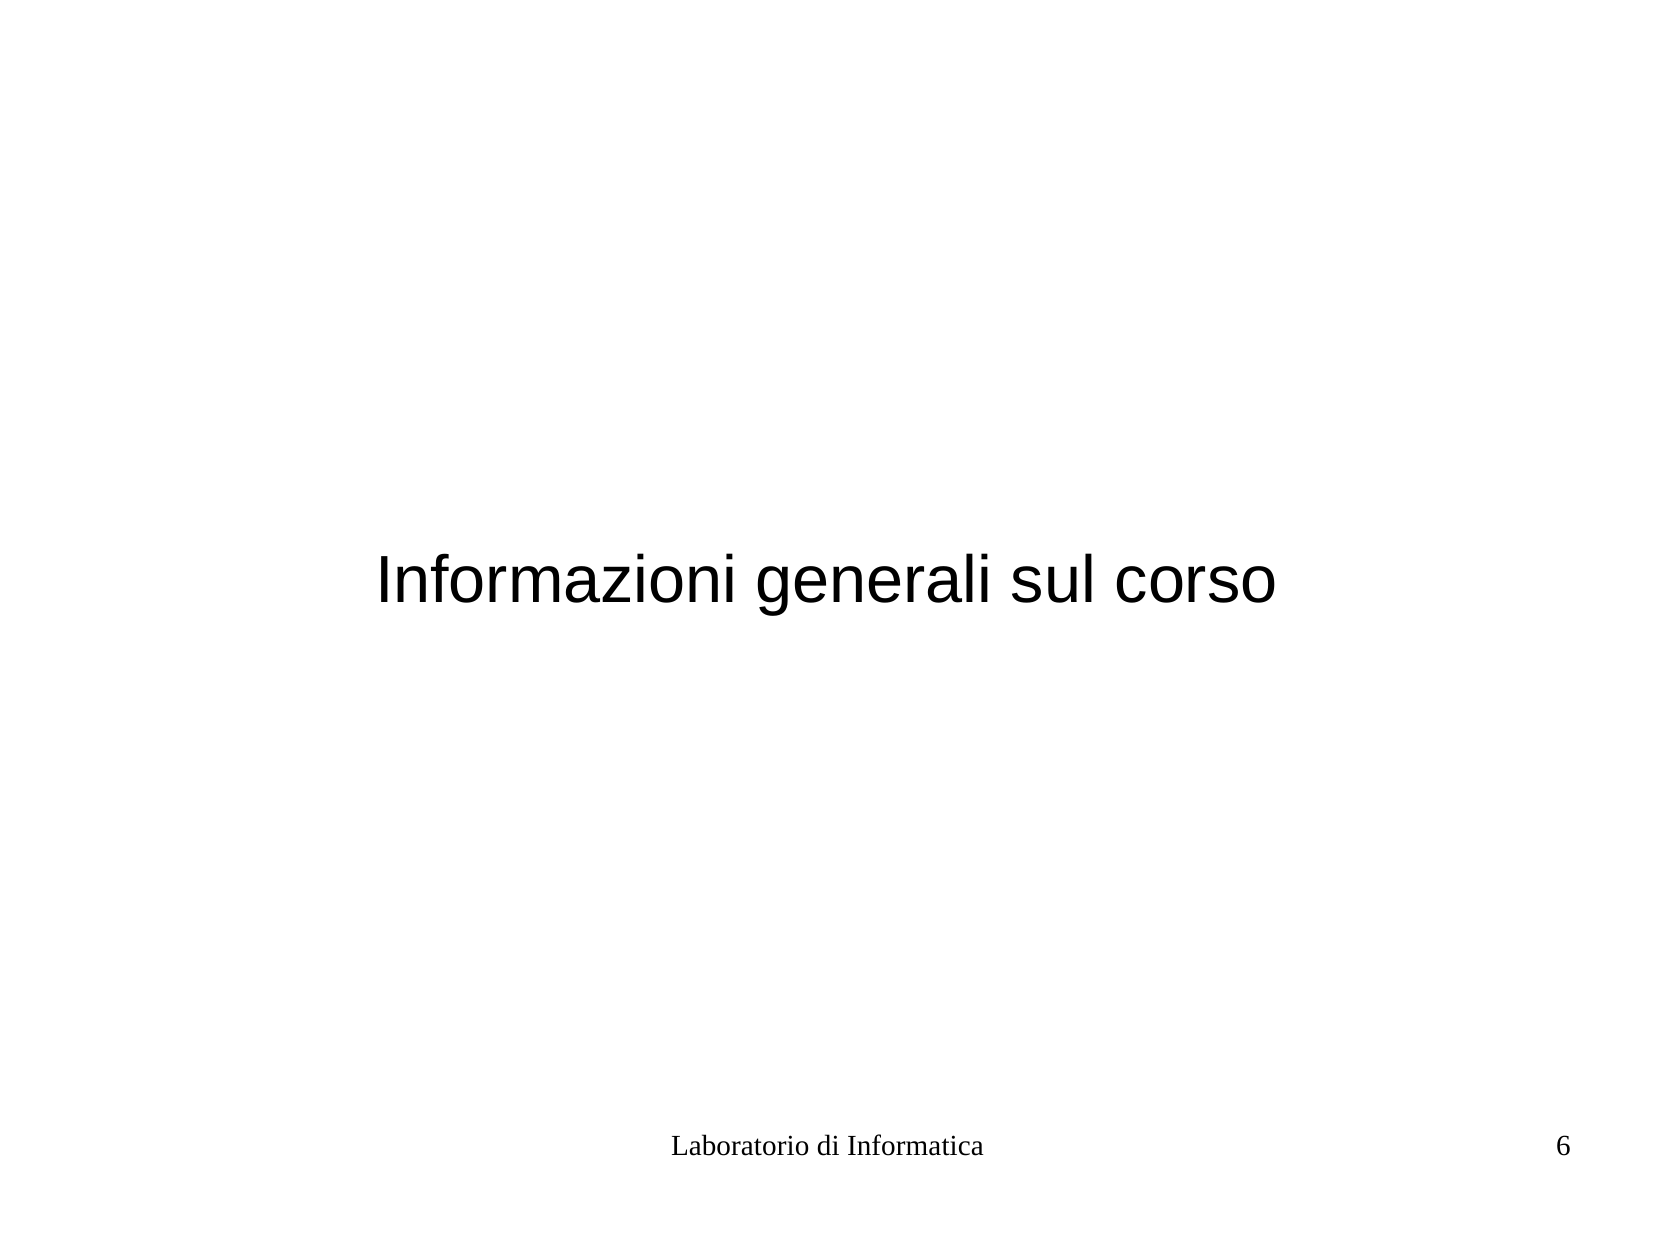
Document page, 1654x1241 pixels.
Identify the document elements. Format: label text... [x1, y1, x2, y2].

subtitle Informazioni generali sul corso [82, 49, 1571, 1109]
